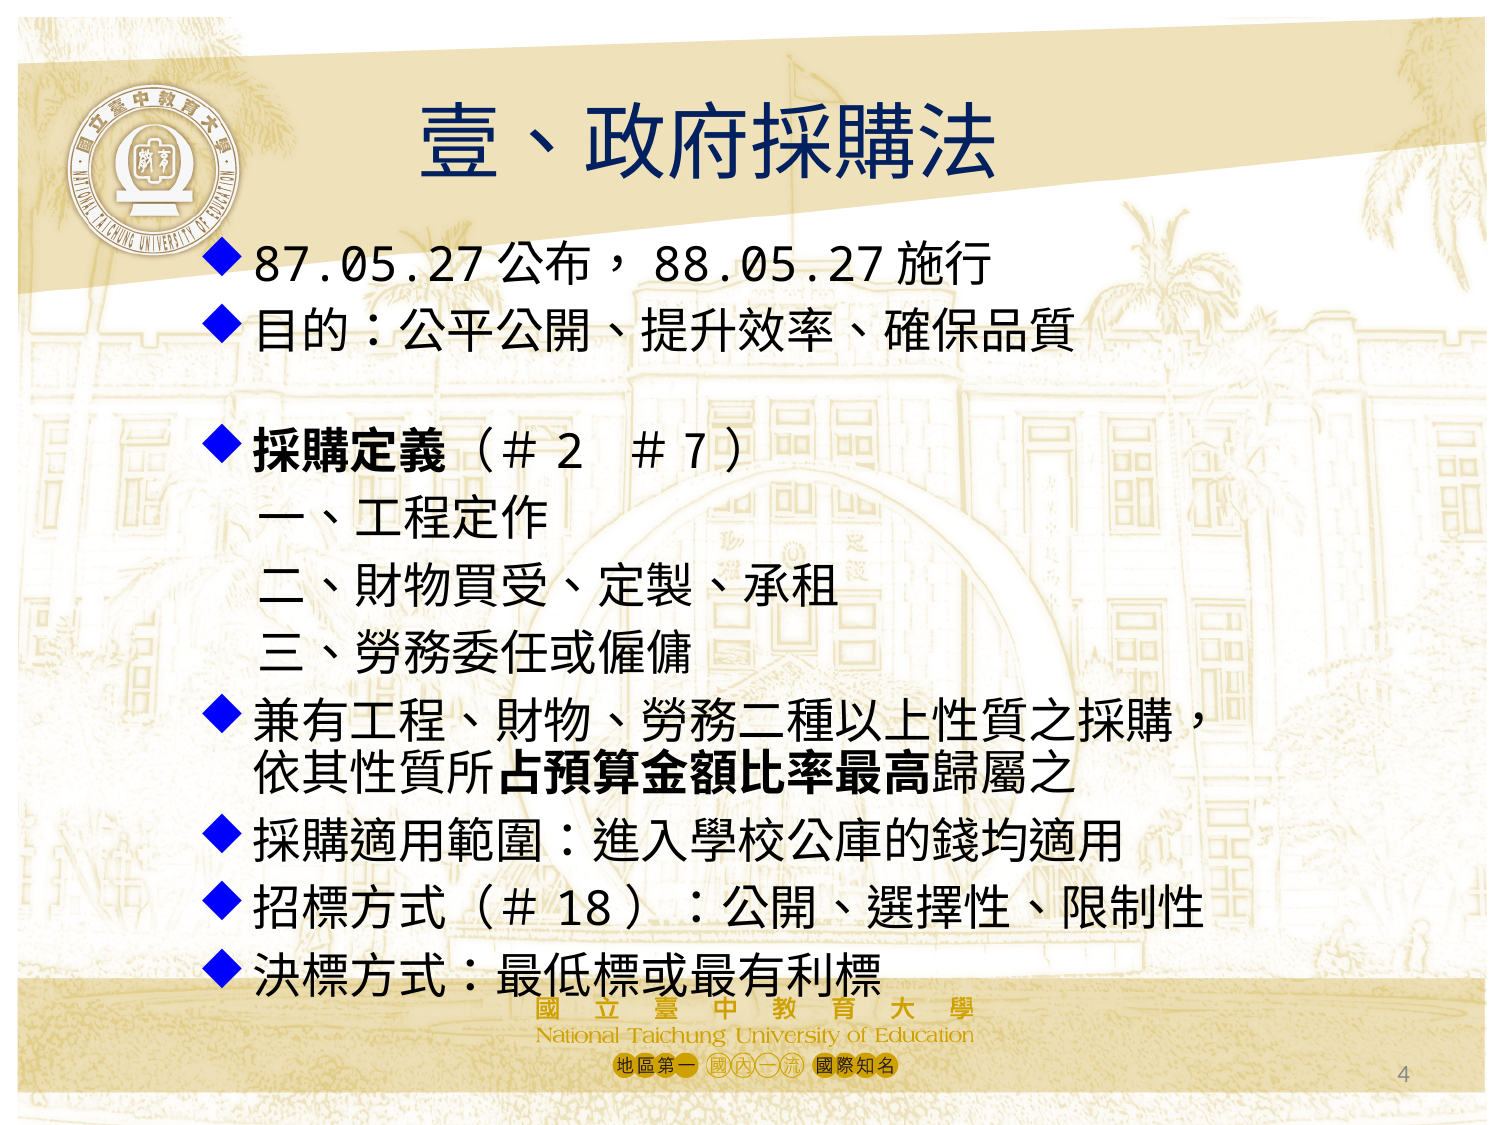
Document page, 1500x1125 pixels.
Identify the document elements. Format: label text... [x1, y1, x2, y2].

text_box <編號> [1074, 1042, 1426, 1103]
picture [0, 0, 1500, 1125]
title 壹、政府採購法 [289, 45, 1129, 231]
list 87.05.27公布，88.05.27施行 目的：公平公開、提升效率、確保品質 採購定義（＃2 ＃7） 一、工程定作 二、財物買受、定製、承租 三、勞務委任或僱傭 兼有工程、財物、勞務二種以上性質之採購，依其性質所占預算金額比率最高歸屬之 採購適用範圍：進入學校公庫的錢均適用 招標方式（＃18）：公開、選擇性、限制性 決標方式：最低標或最有利標 [183, 231, 1282, 1012]
